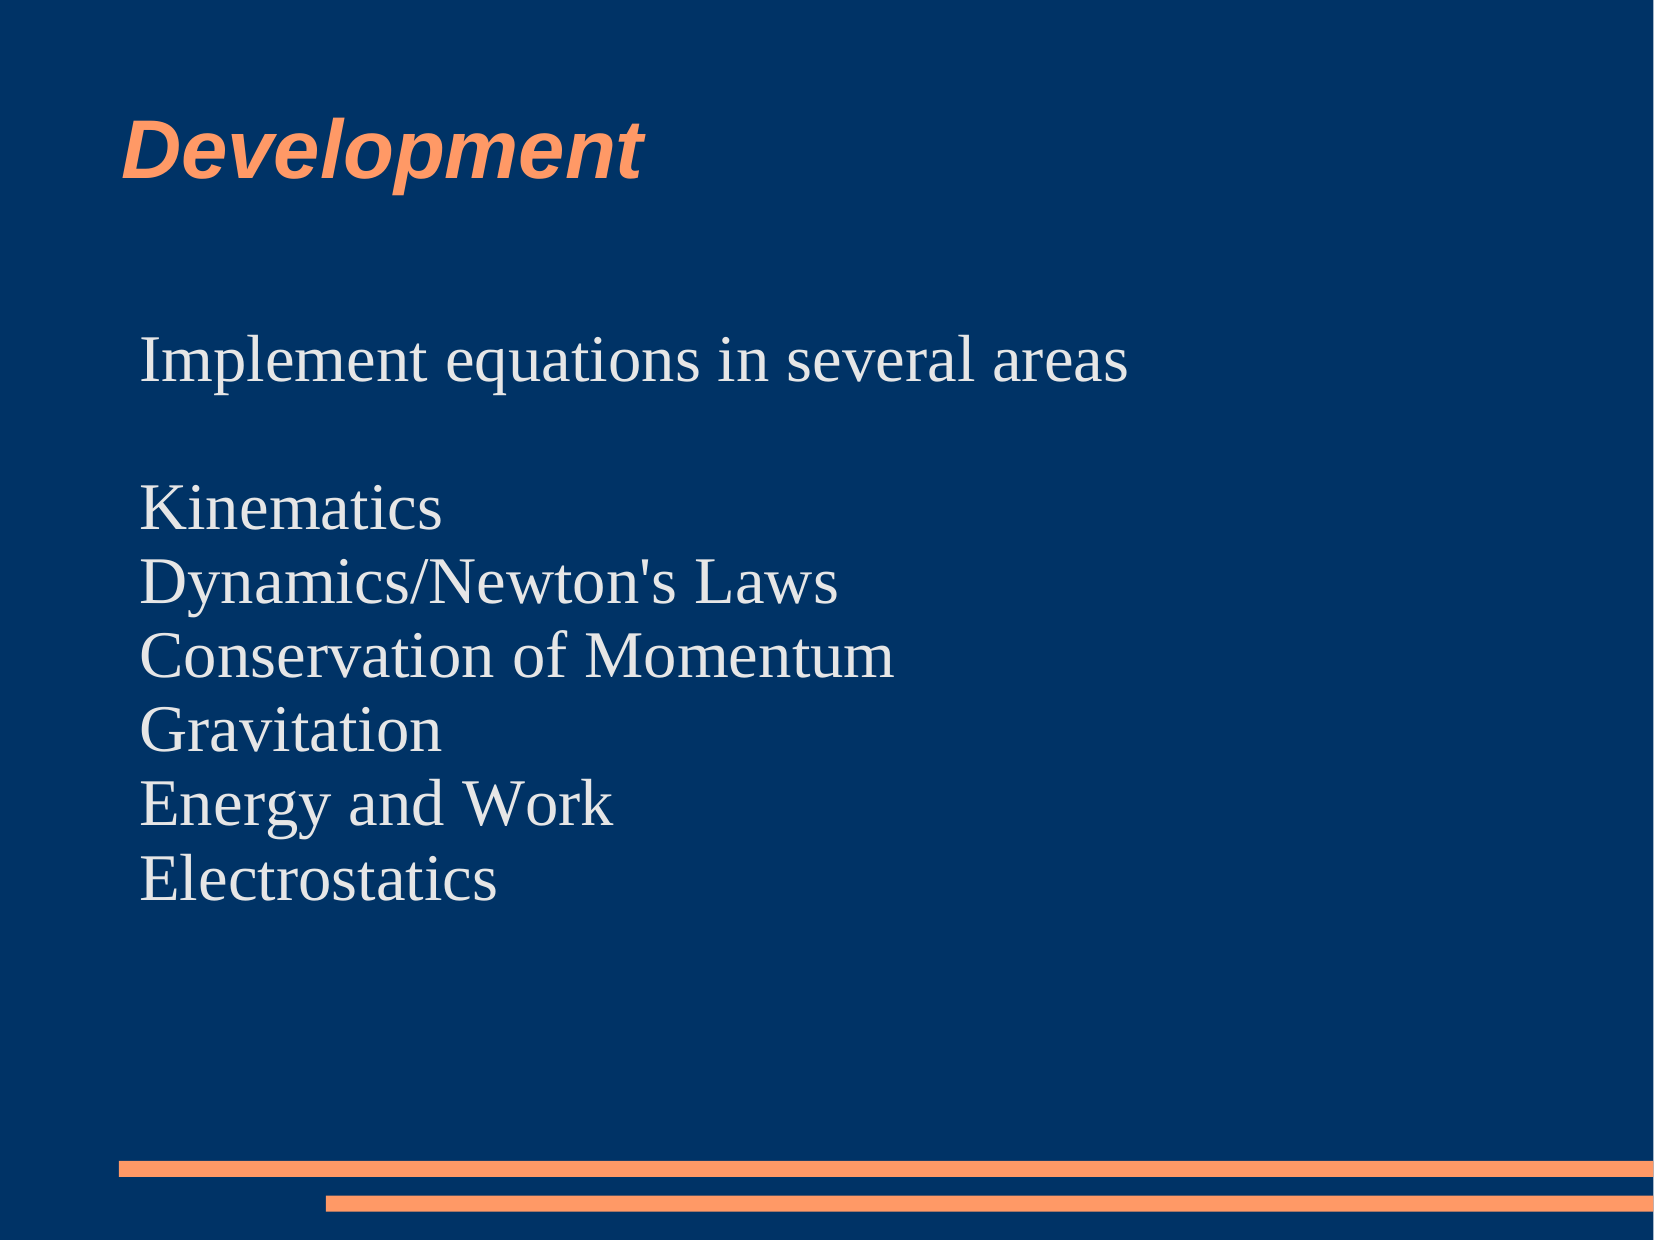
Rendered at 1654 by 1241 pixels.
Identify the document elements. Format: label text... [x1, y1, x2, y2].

title Development [121, 46, 1534, 254]
list Implement equations in several areas Kinematics Dynamics/Newton's Laws Conservation of Momentum Gravitation Energy and Work Electrostatics [121, 322, 1561, 1133]
